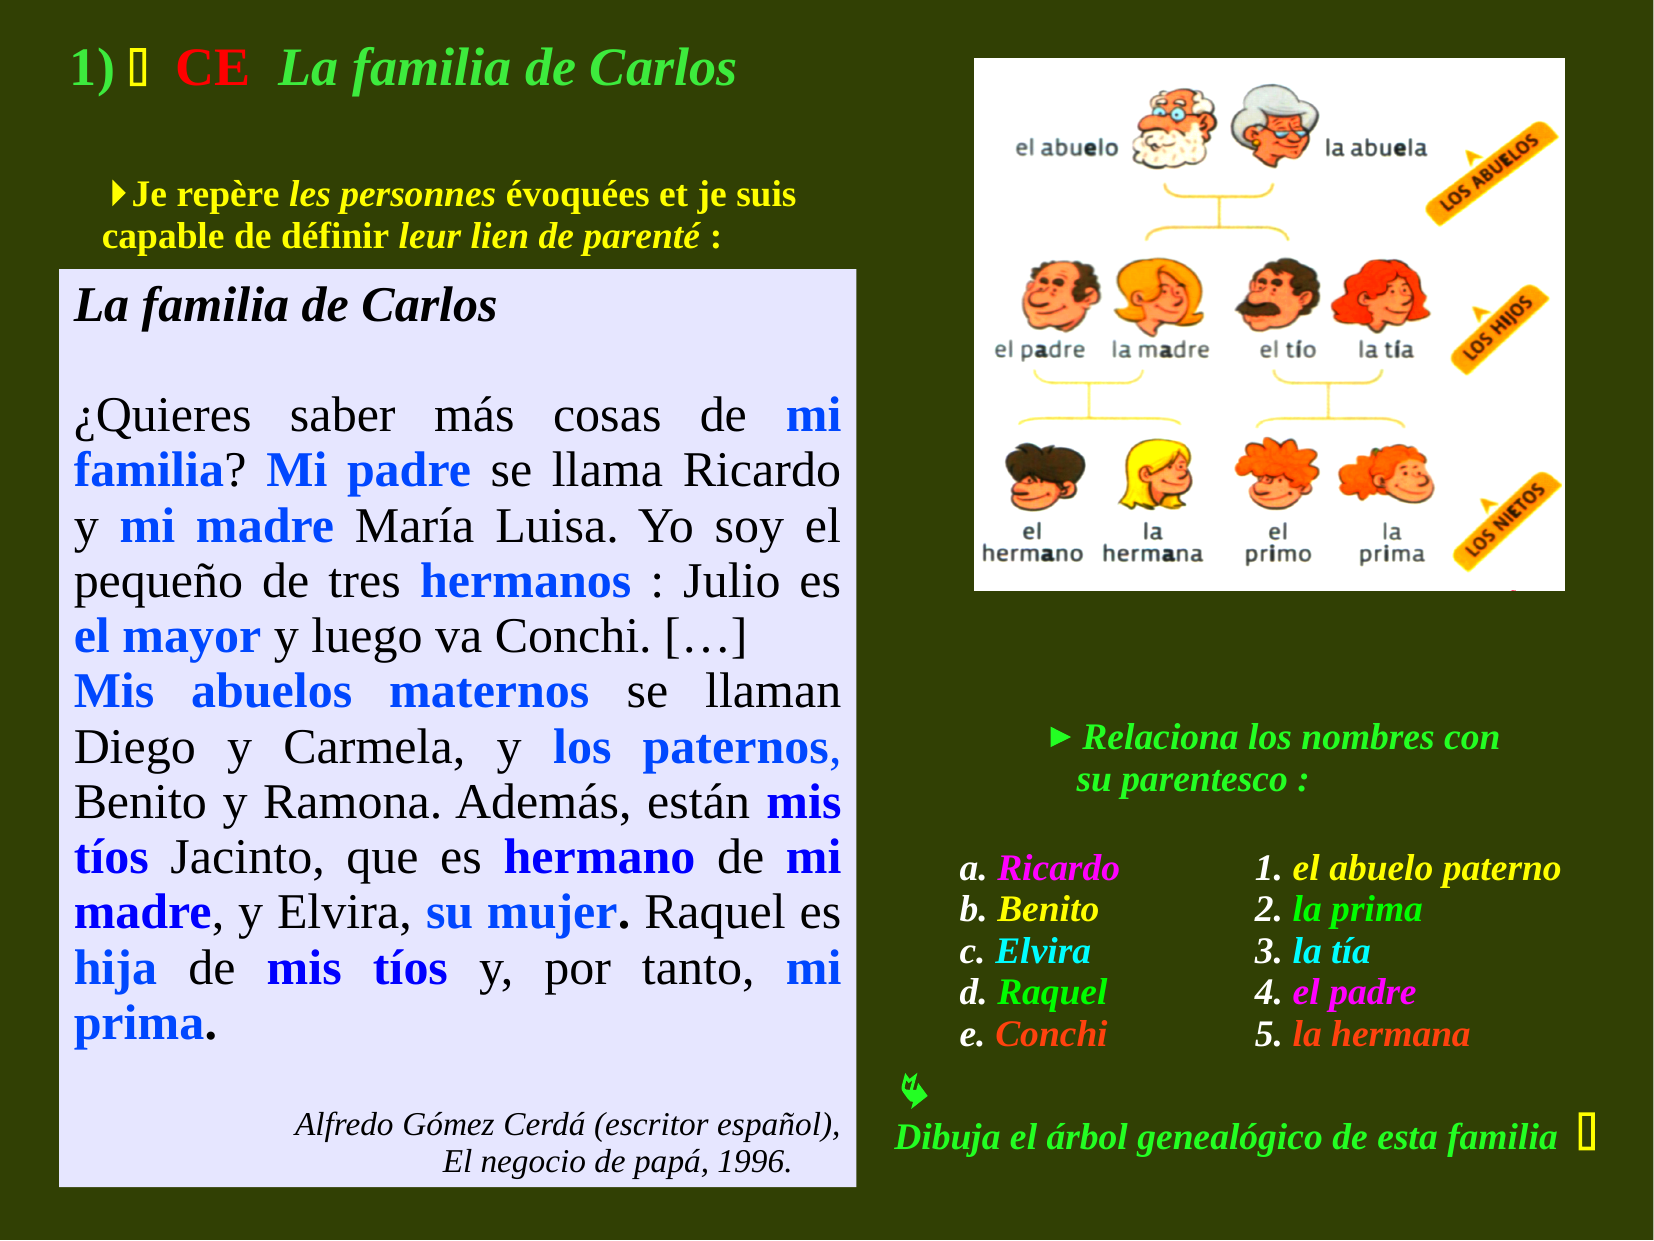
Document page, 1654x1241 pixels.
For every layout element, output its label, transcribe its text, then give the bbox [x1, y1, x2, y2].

text_box La familia de Carlos ¿Quieres saber más cosas de mi familia? Mi padre se llama Ricardo y mi madre María Luisa. Yo soy el pequeño de tres hermanos : Julio es el mayor y luego va Conchi. […] Mis abuelos maternos se llaman Diego y Carmela, y los paternos, Benito y Ramona. Además, están mis tíos Jacinto, que es hermano de mi madre, y Elvira, su mujer. Raquel es hija de mis tíos y, por tanto, mi prima. Alfredo Gómez Cerdá (escritor español), El negocio de papá, 1996. [59, 269, 857, 1188]
text_box  Dibuja el árbol genealógico de esta familia  [879, 1062, 1654, 1178]
text_box Je repère les personnes évoquées et je suis capable de définir leur lien de parenté : [87, 165, 857, 264]
text_box a. Ricardo 1. el abuelo paterno b. Benito 2. la prima c. Elvira 3. la tía d. Raquel 4. el padre e. Conchi 5. la hermana [944, 839, 1595, 1062]
text_box 1)  CE La familia de Carlos [55, 29, 827, 106]
text_box  Relaciona los nombres con su parentesco : [1033, 708, 1536, 839]
picture [974, 58, 1565, 591]
